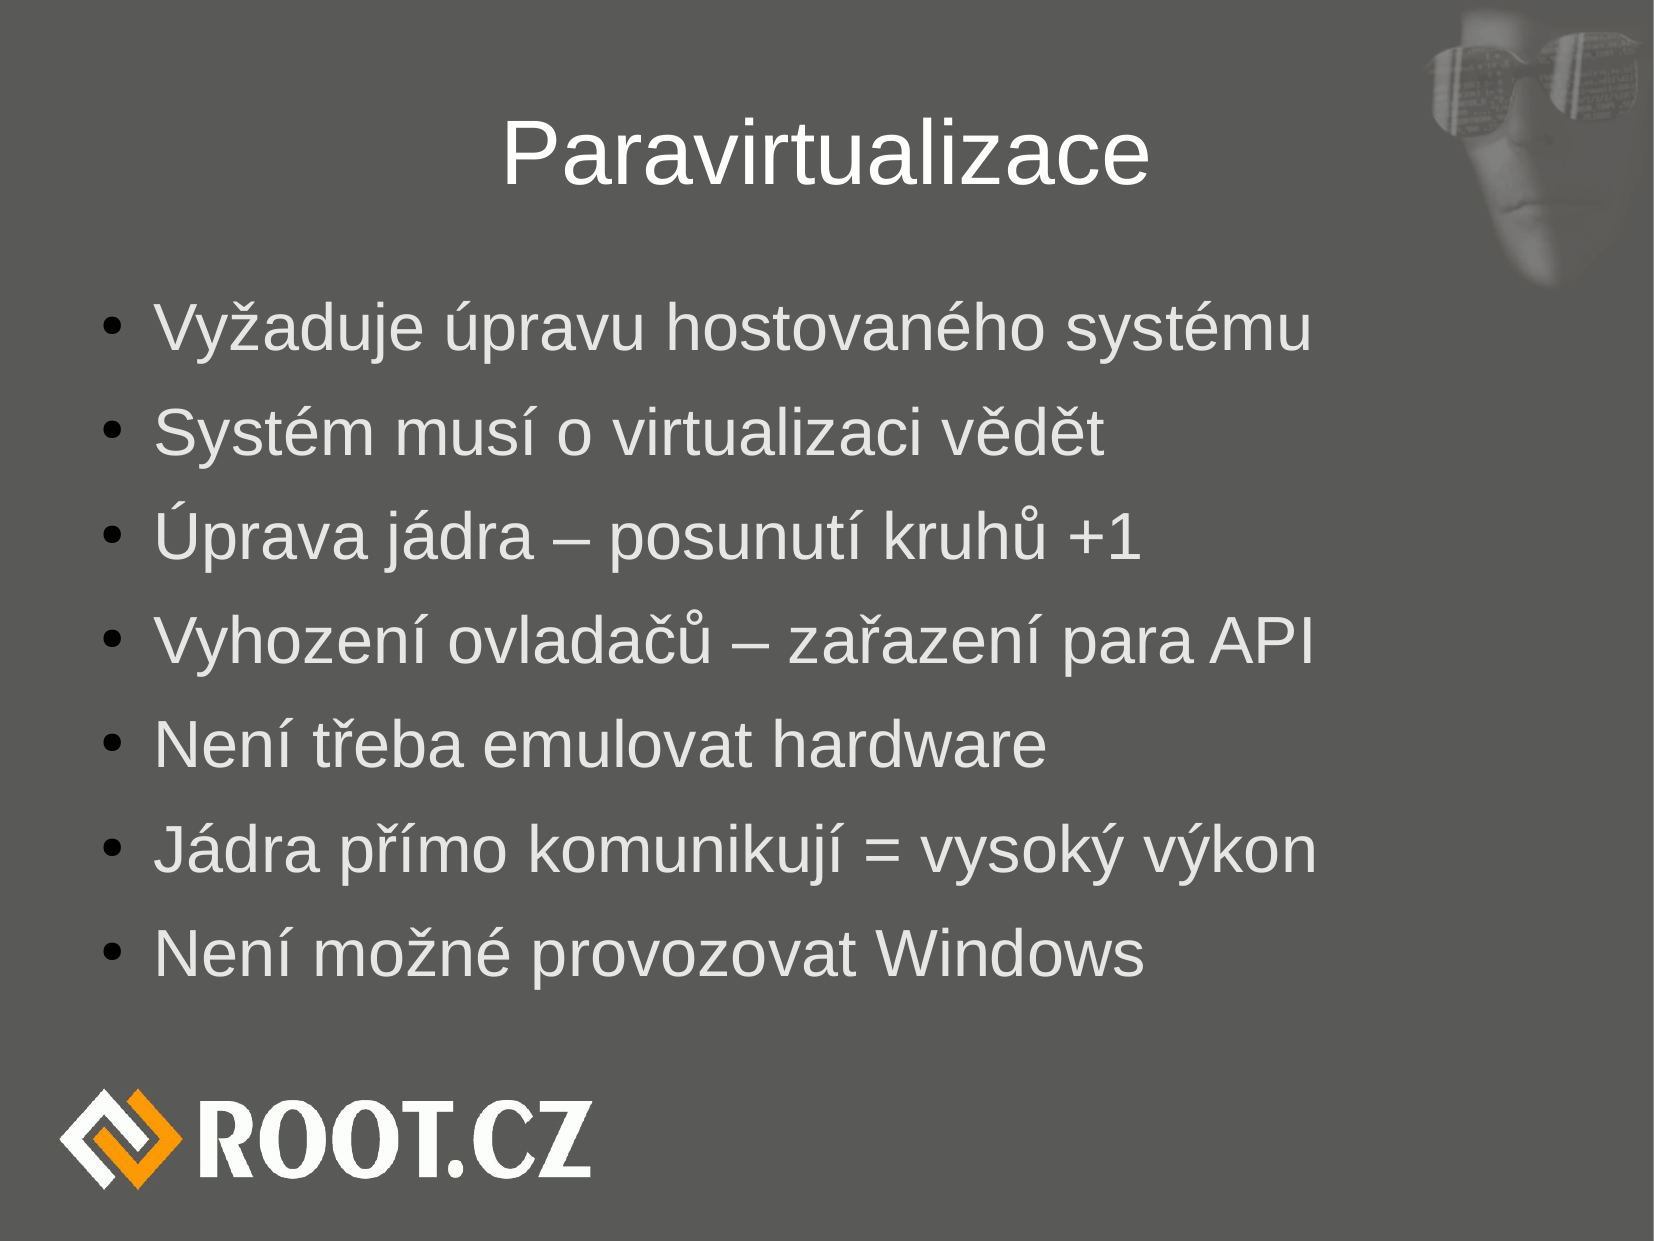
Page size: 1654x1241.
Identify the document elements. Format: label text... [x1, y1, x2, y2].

picture [0, 0, 1654, 1241]
title Paravirtualizace [82, 56, 1571, 250]
list Vyžaduje úpravu hostovaného systému Systém musí o virtualizaci vědět Úprava jádra – posunutí kruhů +1 Vyhození ovladačů – zařazení para API Není třeba emulovat hardware Jádra přímo komunikují = vysoký výkon Není možné provozovat Windows [82, 290, 1571, 1094]
